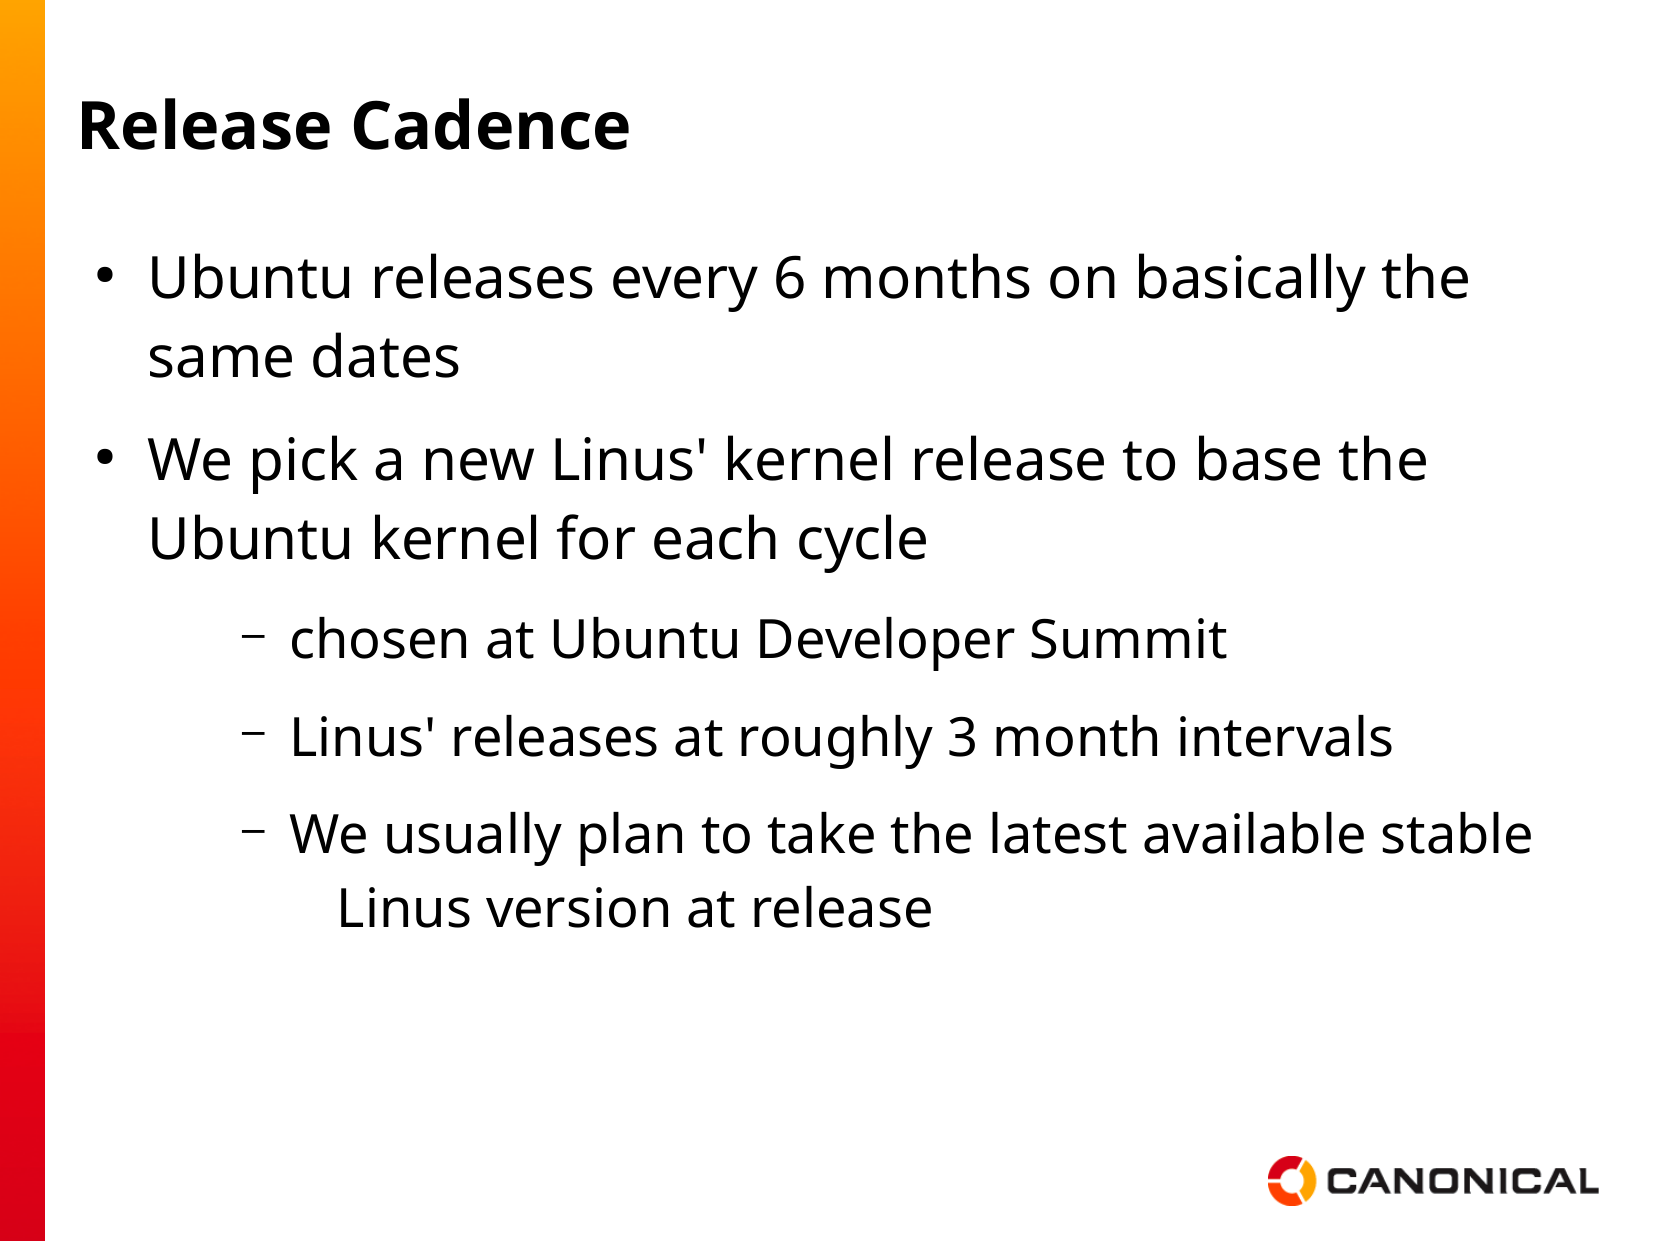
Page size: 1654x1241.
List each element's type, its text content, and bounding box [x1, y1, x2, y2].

list Ubuntu releases every 6 months on basically the same dates We pick a new Linus' kernel release to base the Ubuntu kernel for each cycle chosen at Ubuntu Developer Summit Linus' releases at roughly 3 month intervals We usually plan to take the latest available stable Linus version at release [76, 236, 1589, 1040]
title Release Cadence [76, 40, 1589, 207]
picture [0, 0, 45, 1241]
picture [1268, 1156, 1599, 1206]
